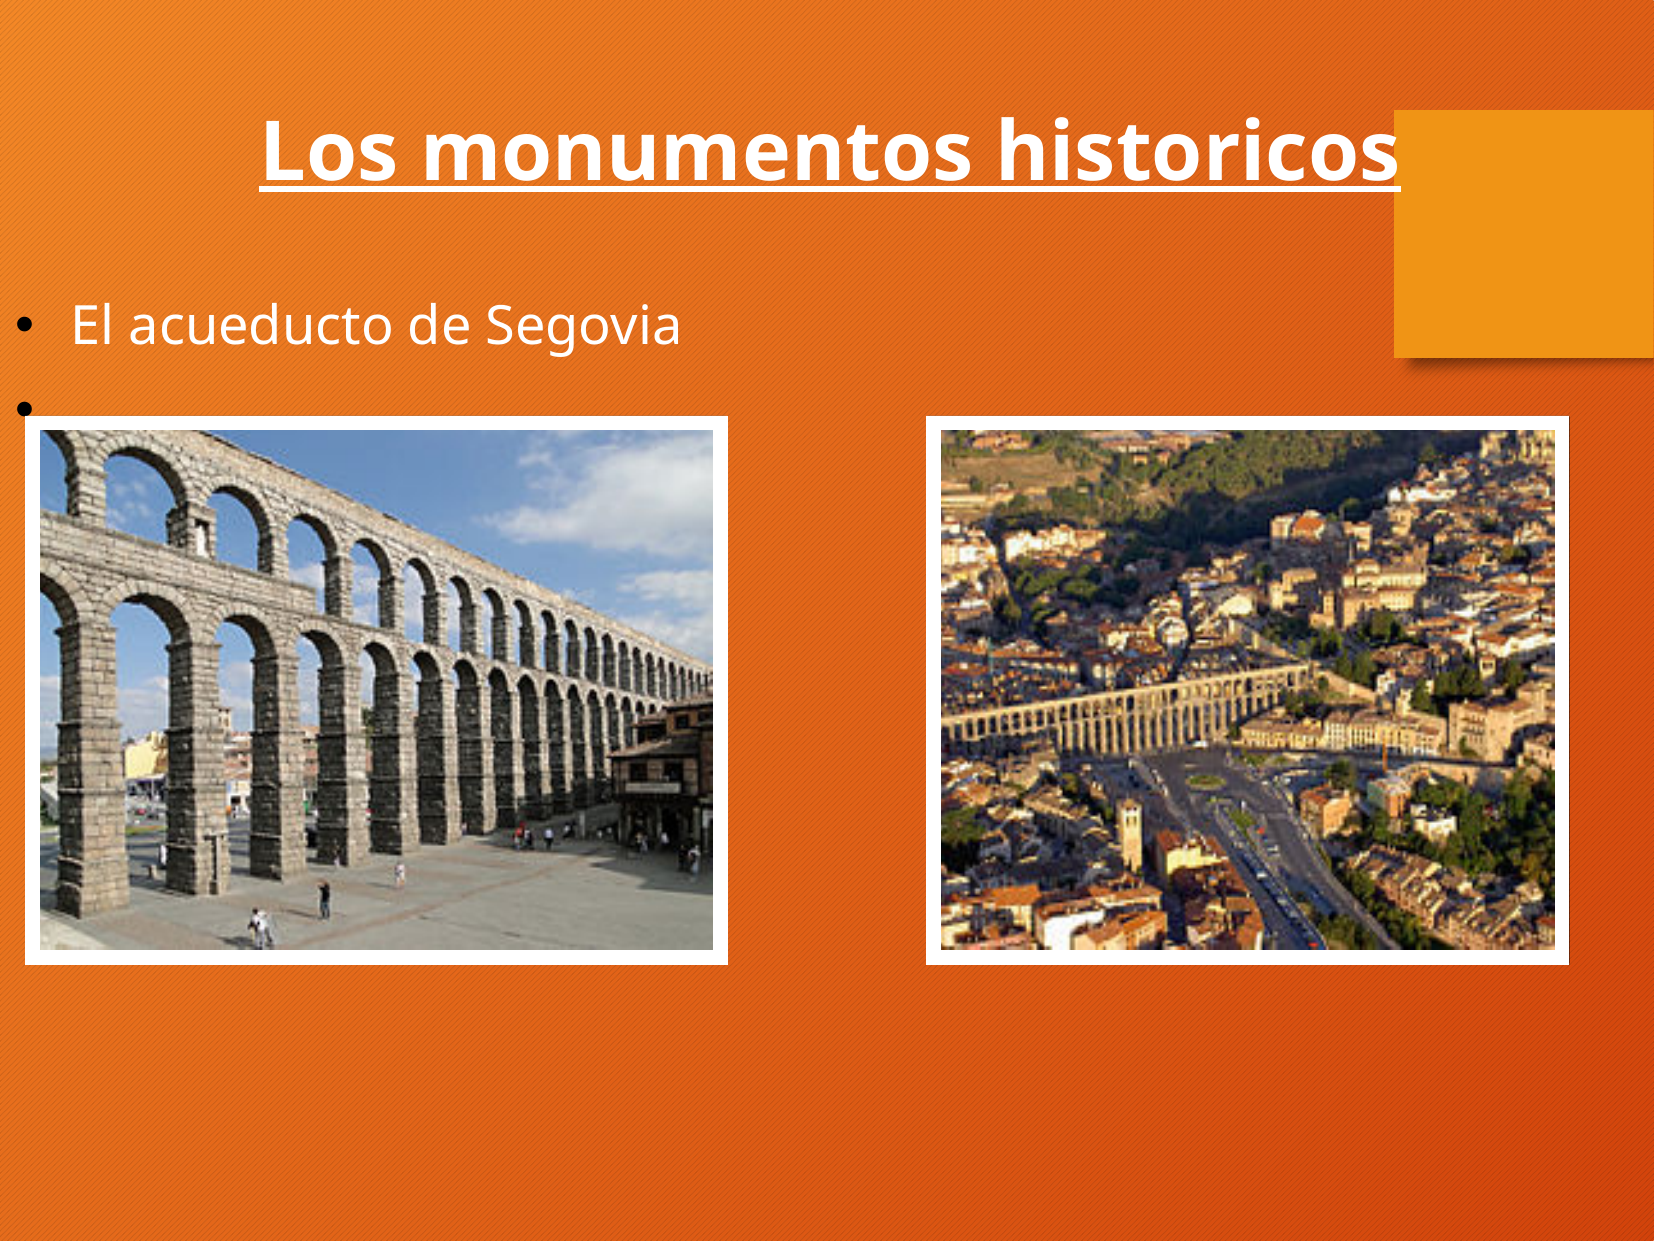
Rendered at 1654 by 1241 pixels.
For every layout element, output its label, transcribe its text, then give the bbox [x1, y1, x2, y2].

list El acueducto de Segovia [0, 290, 1489, 1010]
picture [940, 430, 1555, 950]
picture [39, 430, 713, 950]
title Los monumentos historicos [244, 49, 1654, 257]
